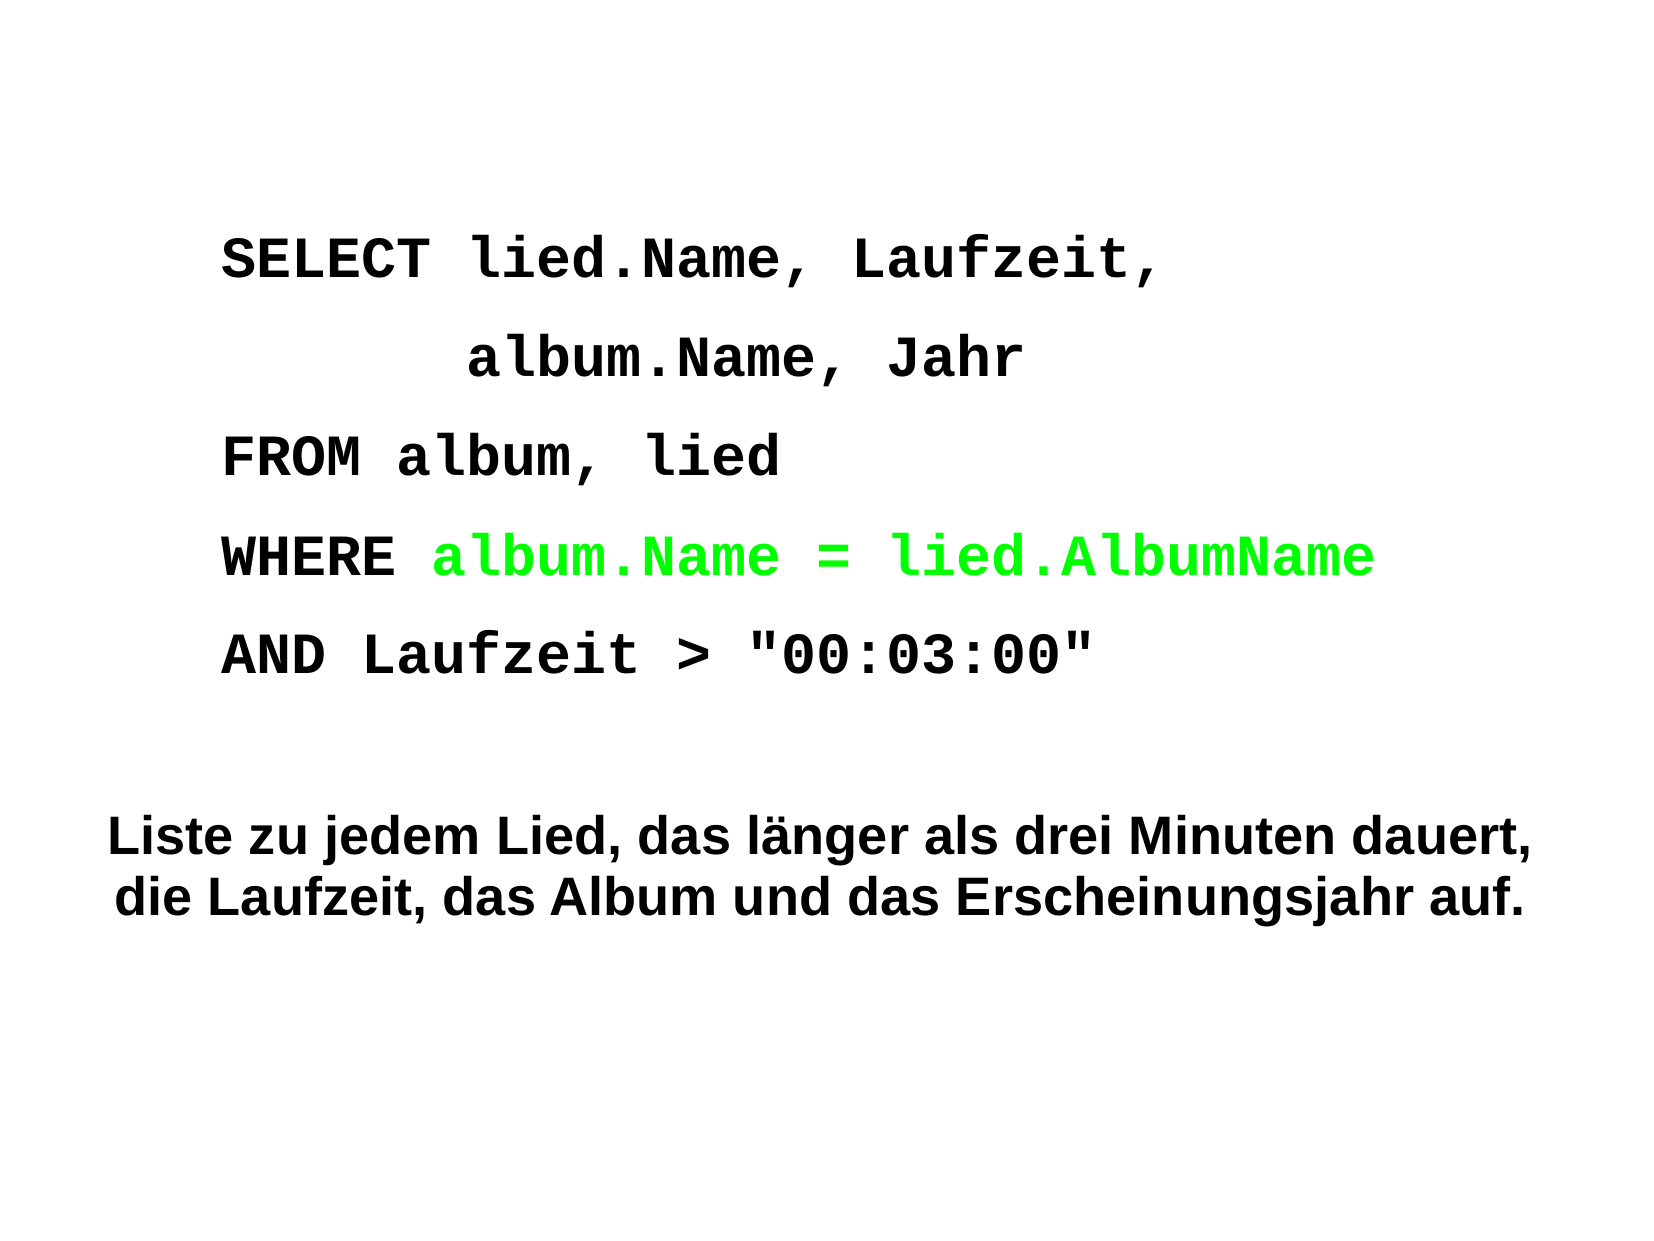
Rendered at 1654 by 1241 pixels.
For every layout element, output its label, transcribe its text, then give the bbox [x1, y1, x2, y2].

text_box SELECT lied.Name, Laufzeit, album.Name, Jahr FROM album, lied WHERE album.Name = lied.AlbumName AND Laufzeit > "00:03:00" [206, 188, 1595, 663]
title Liste zu jedem Lied, das länger als drei Minuten dauert, die Laufzeit, das Album und das Erscheinungsjahr auf. [76, 787, 1566, 945]
